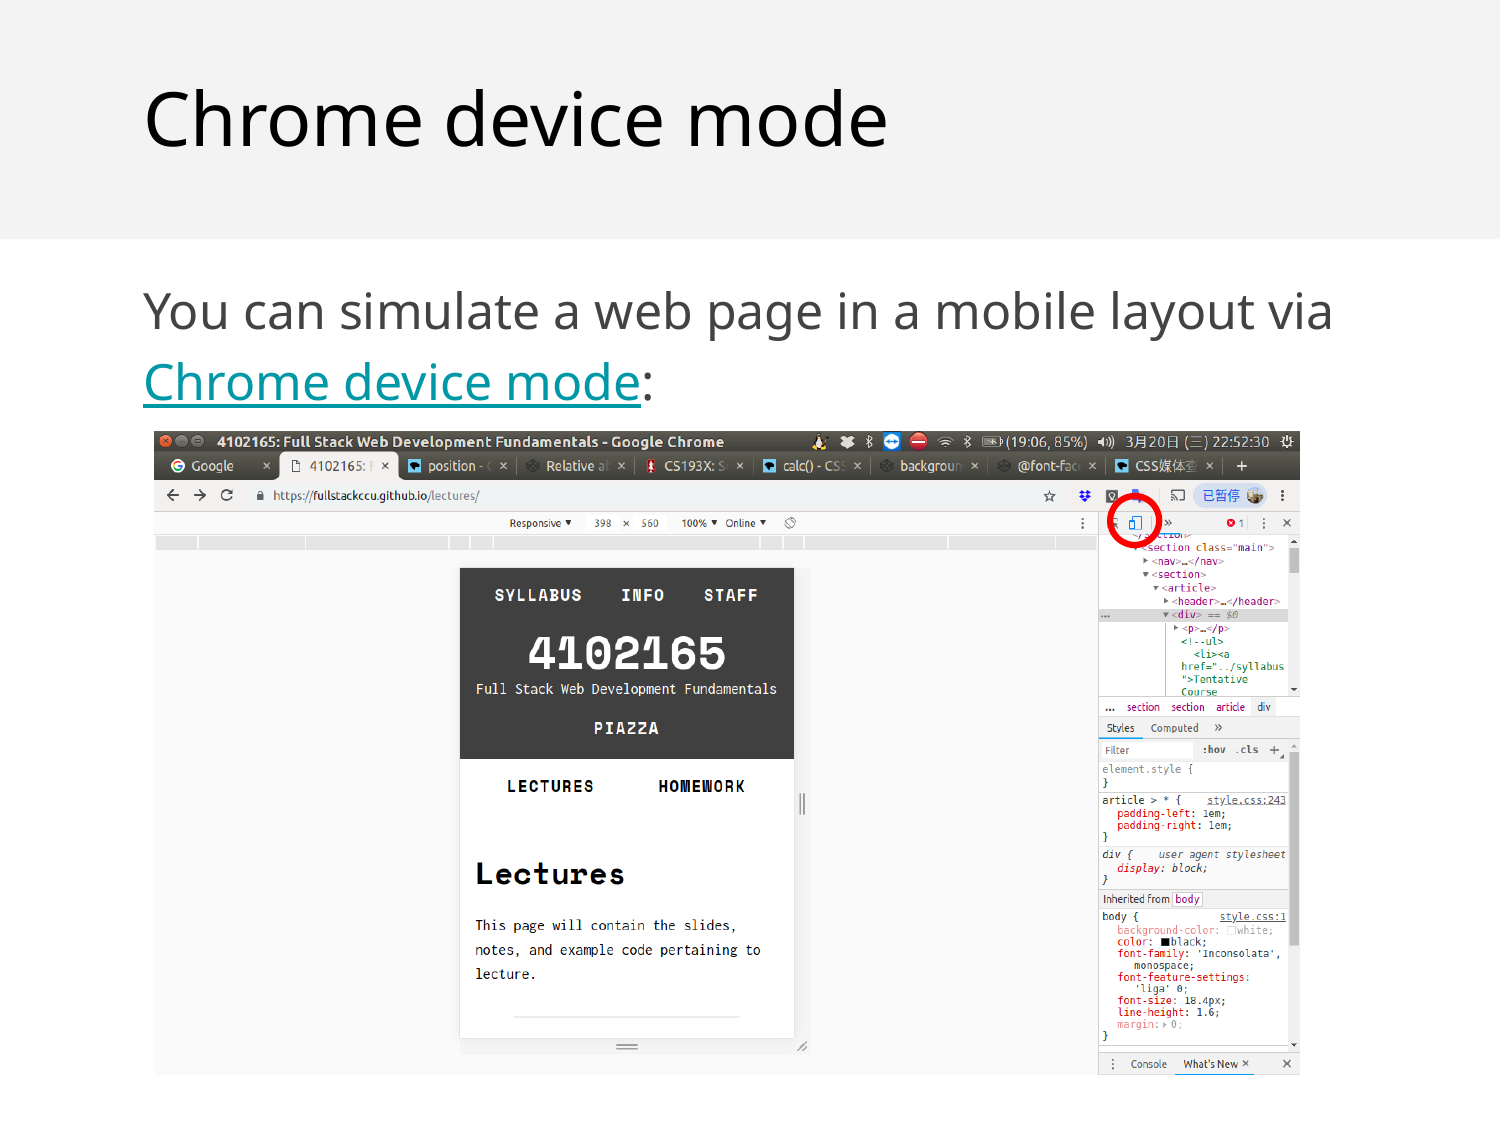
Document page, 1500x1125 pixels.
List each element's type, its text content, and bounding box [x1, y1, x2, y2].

list You can simulate a web page in a mobile layout via Chrome device mode: [128, 255, 1372, 417]
picture [154, 431, 1300, 1075]
title Chrome device mode [128, 56, 1372, 183]
